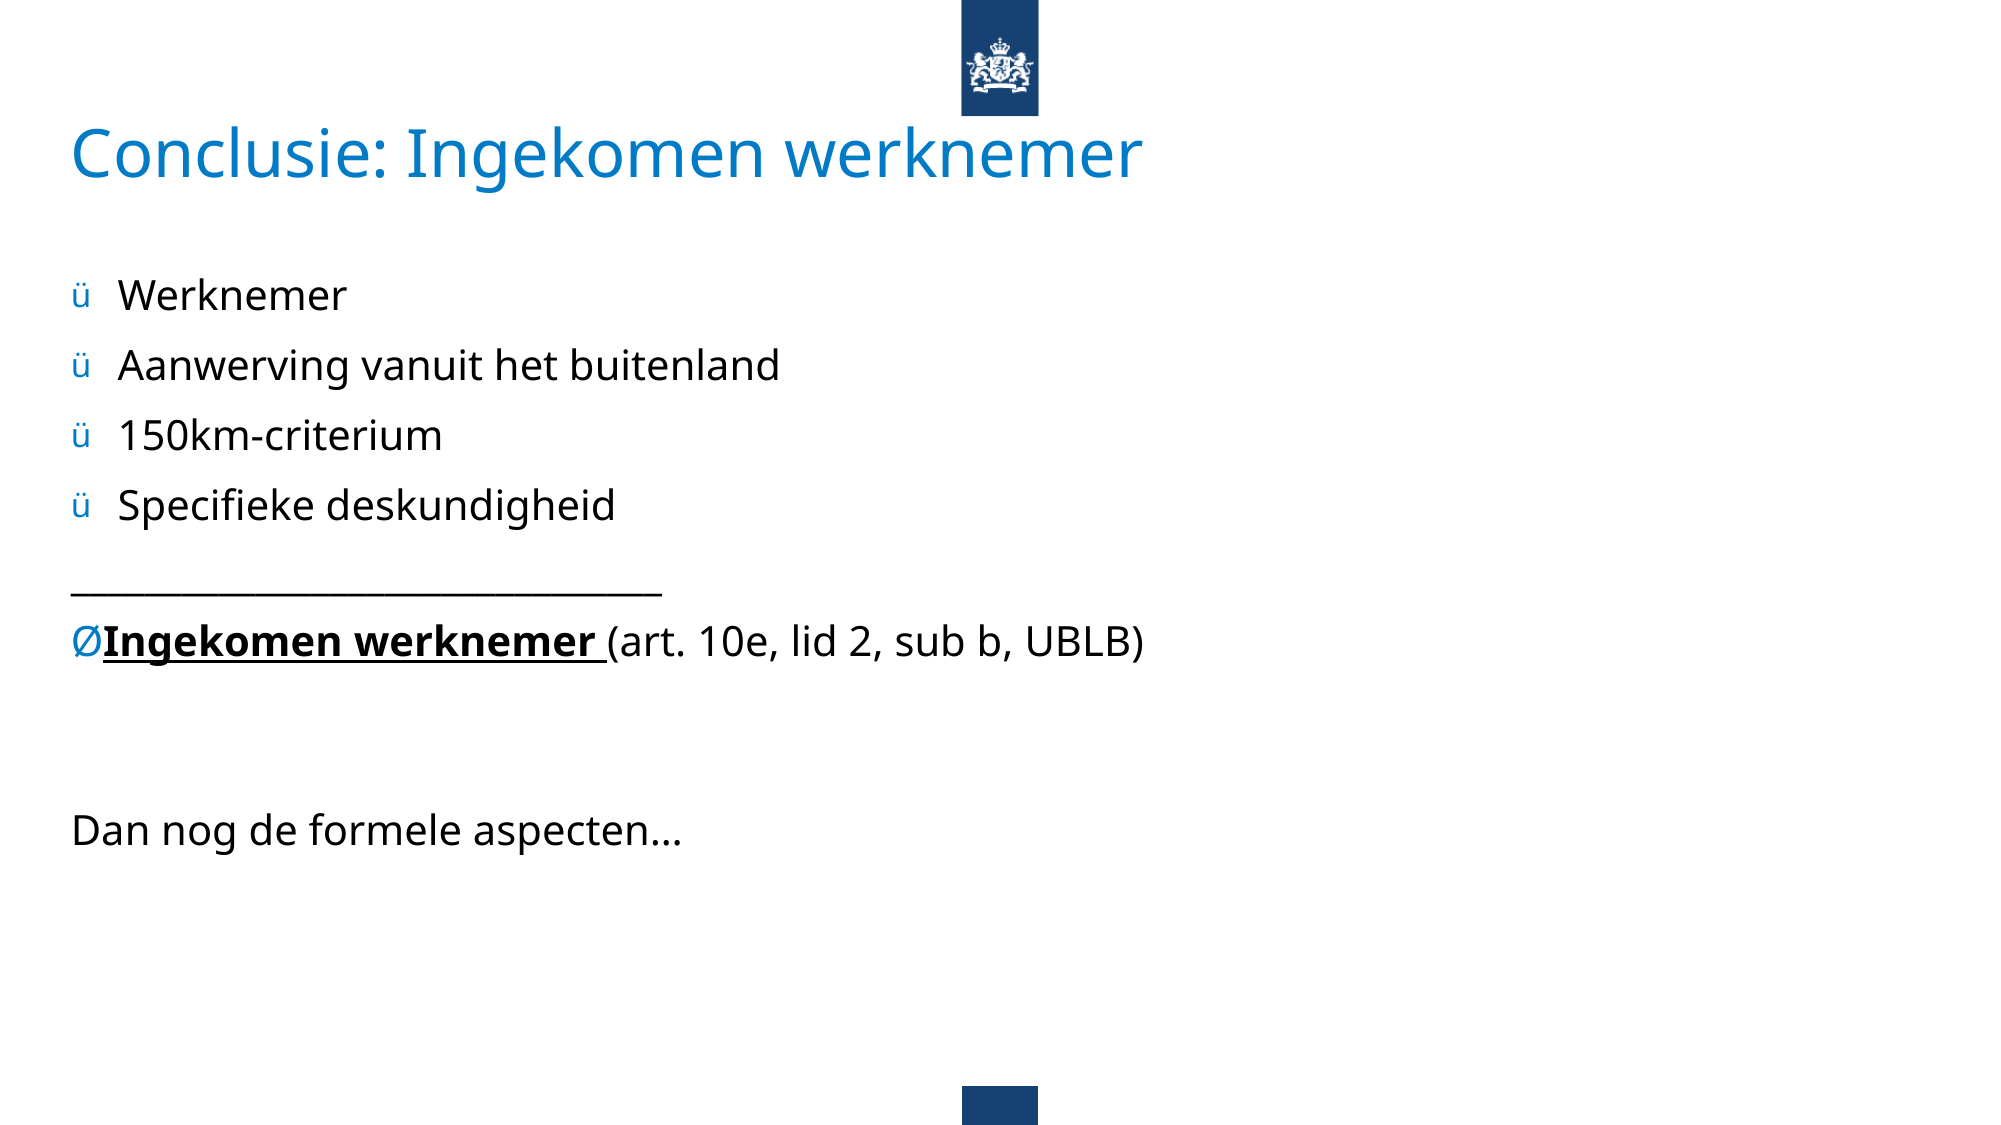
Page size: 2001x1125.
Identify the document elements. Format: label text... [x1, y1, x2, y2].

list Werknemer Aanwerving vanuit het buitenland 150km-criterium Specifieke deskundigheid ________________________________ Ingekomen werknemer (art. 10e, lid 2, sub b, UBLB) Dan nog de formele aspecten… [55, 266, 1315, 982]
title Conclusie: Ingekomen werknemer [55, 105, 1555, 200]
